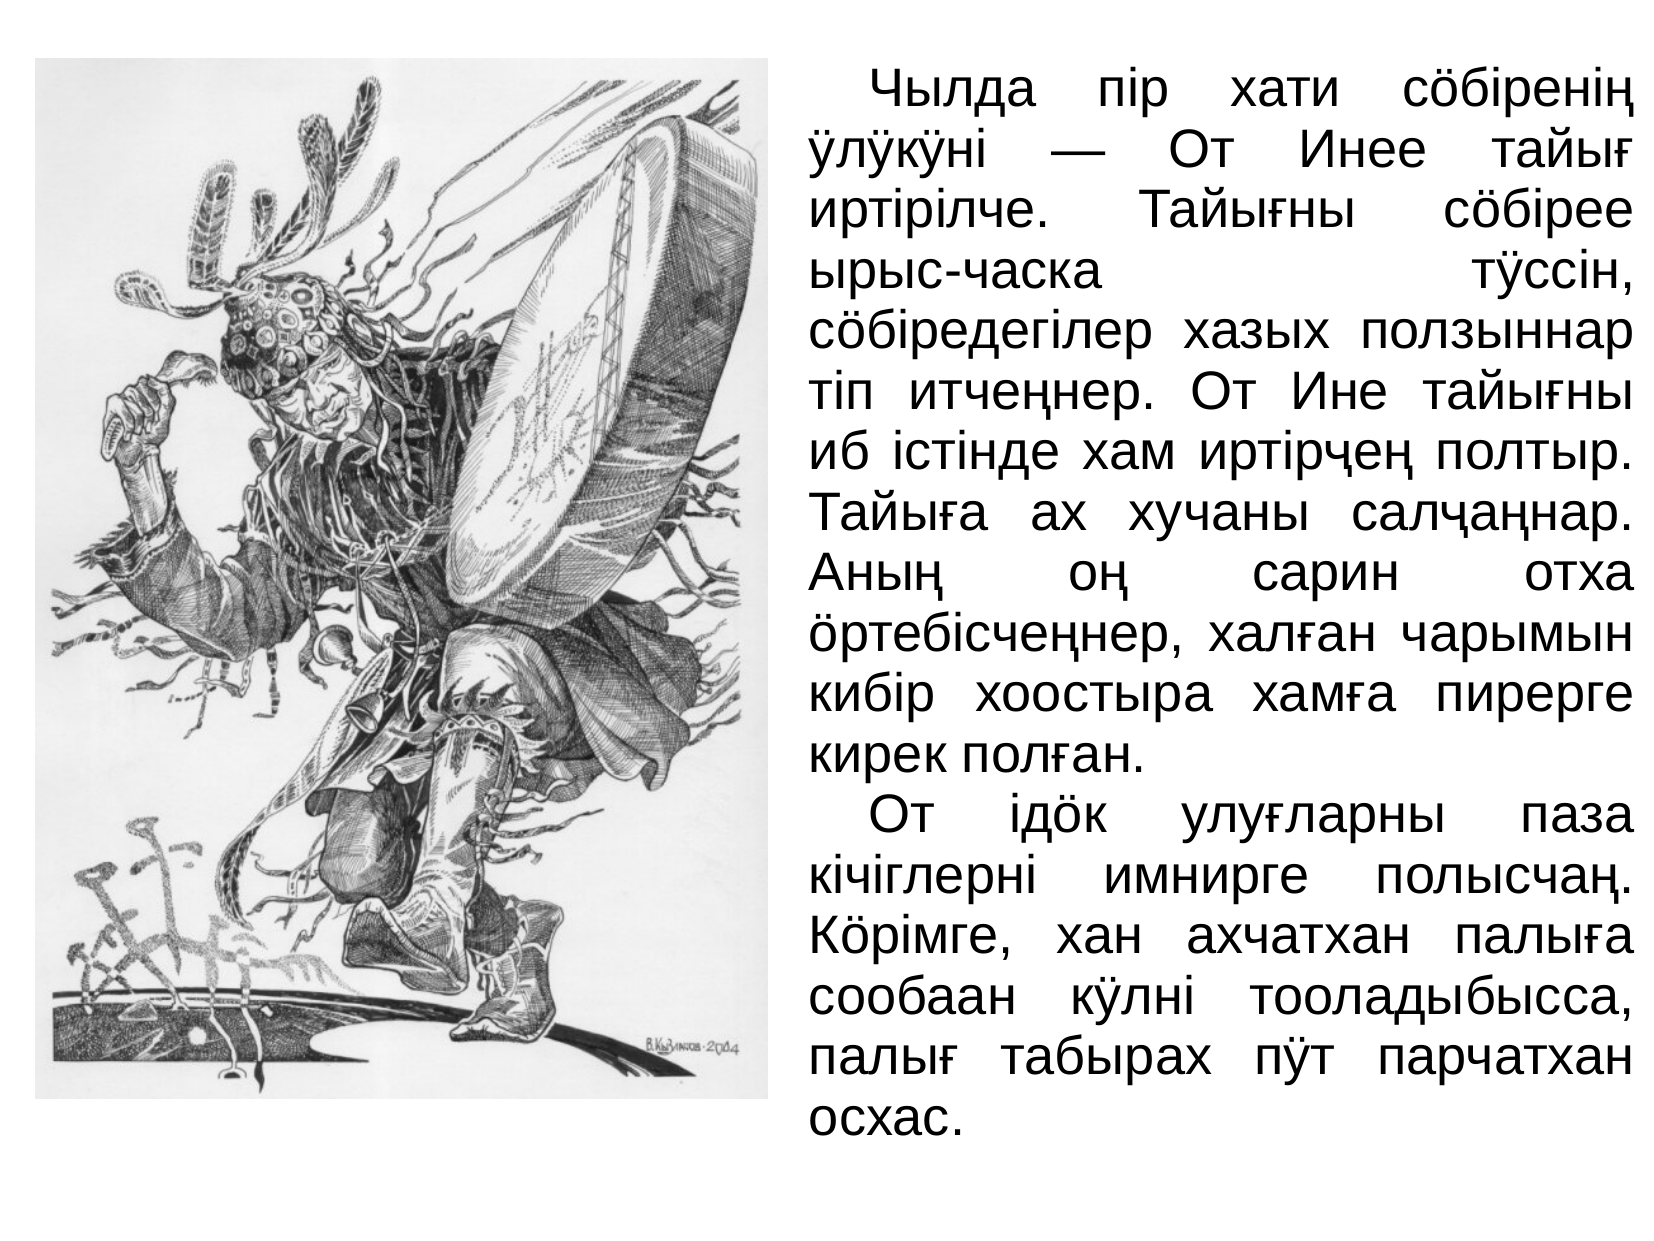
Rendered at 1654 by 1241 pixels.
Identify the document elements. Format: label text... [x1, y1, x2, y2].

list Чылда пір хати сӧбіренің ӱлӱкӱні — От Инее тайығ иртірілче. Тайығны сӧбірее ырыс-часка тӱссін, сӧбіредегілер хазых ползыннар тіп итчеңнер. От Ине тайығны иб істінде хам иртірҷең полтыр. Тайыға ах хучаны салҷаңнар. Аның оң сарин отха ӧртебісчеңнер, халған чарымын кибір хоостыра хамға пирерге кирек полған. От ідӧк улуғларны паза кічіглерні имнирге полысчаң. Кӧрімге, хан ахчатхан палыға сообаан кӱлні тооладыбысса, палығ табырах пӱт парчатхан осхас. [809, 57, 1636, 1241]
picture [35, 58, 768, 1099]
